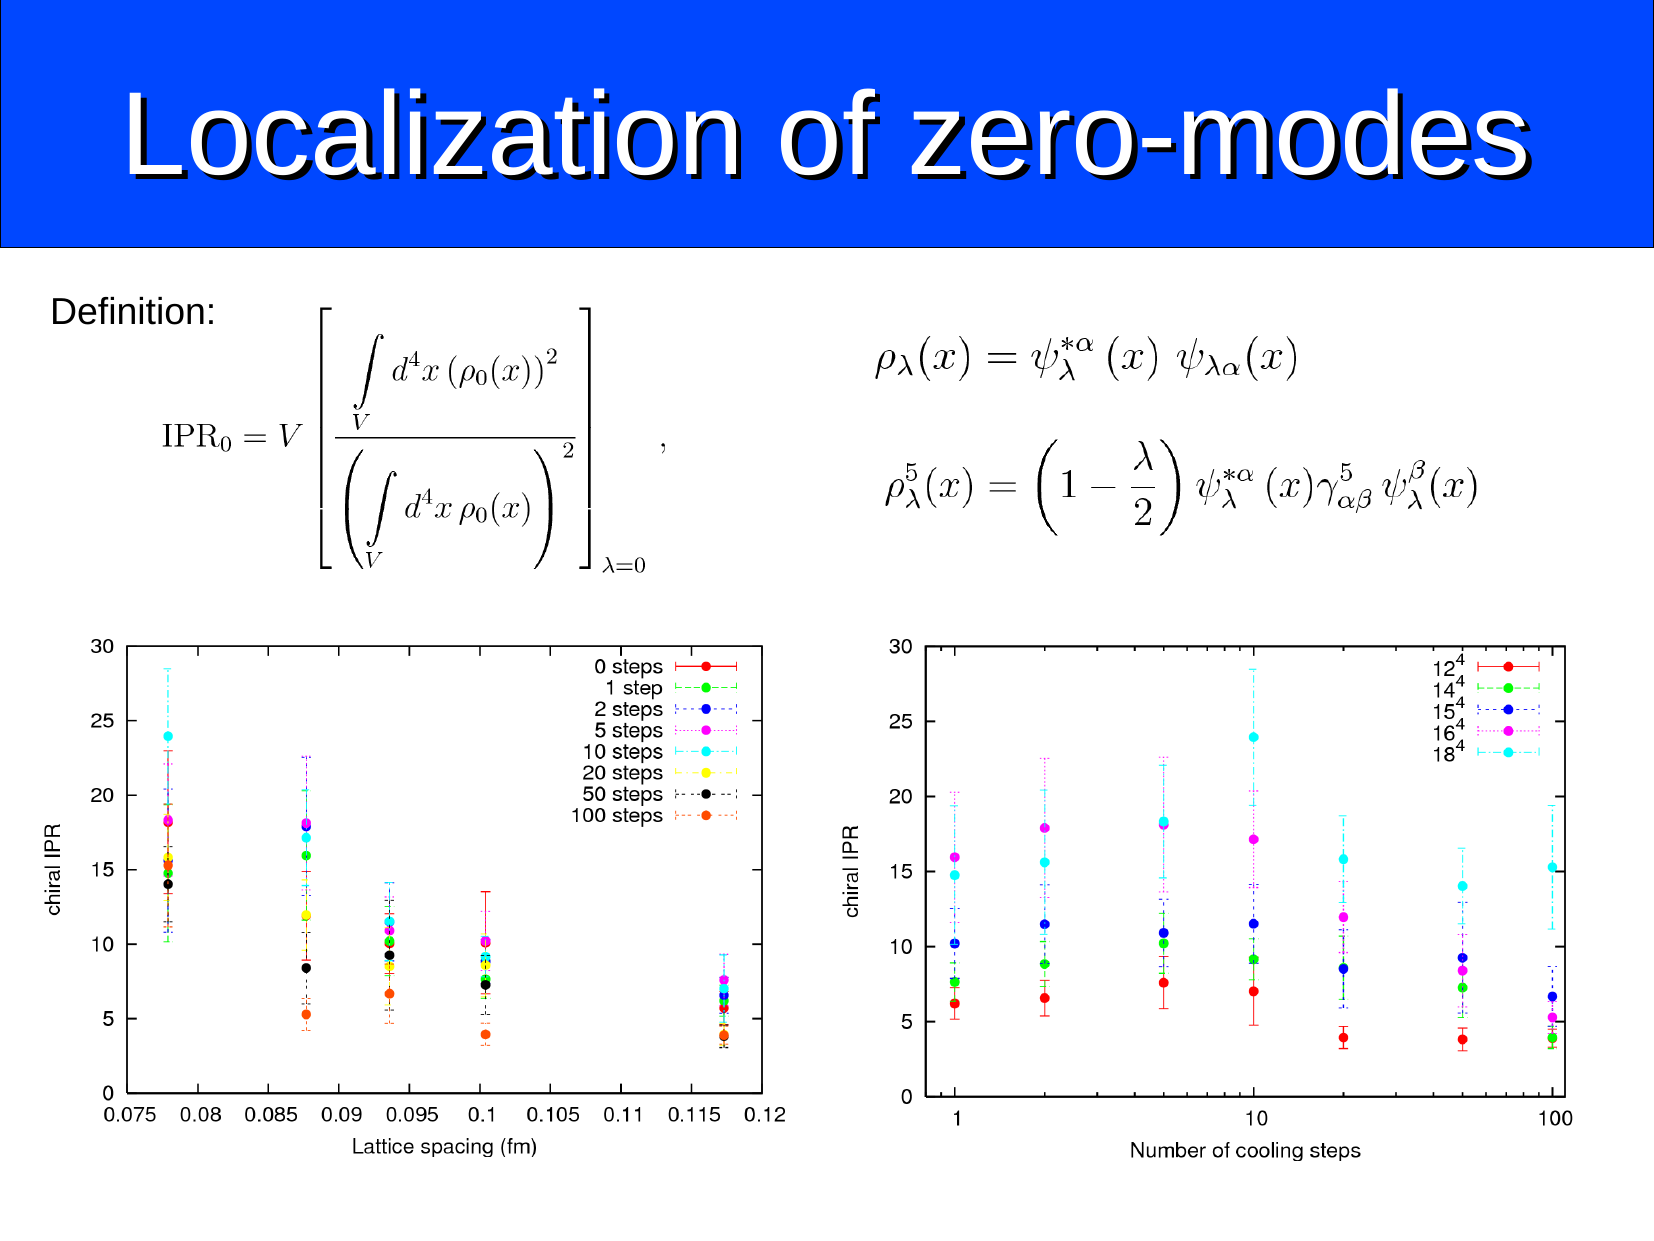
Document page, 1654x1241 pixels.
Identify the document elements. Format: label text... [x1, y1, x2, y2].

picture [856, 413, 1506, 566]
text_box [0, 0, 1654, 248]
text_box Definition: [35, 283, 232, 341]
picture [857, 313, 1329, 405]
picture [829, 620, 1601, 1161]
title Localization of zero-modes [82, 38, 1570, 229]
picture [31, 620, 798, 1157]
picture [118, 280, 687, 591]
